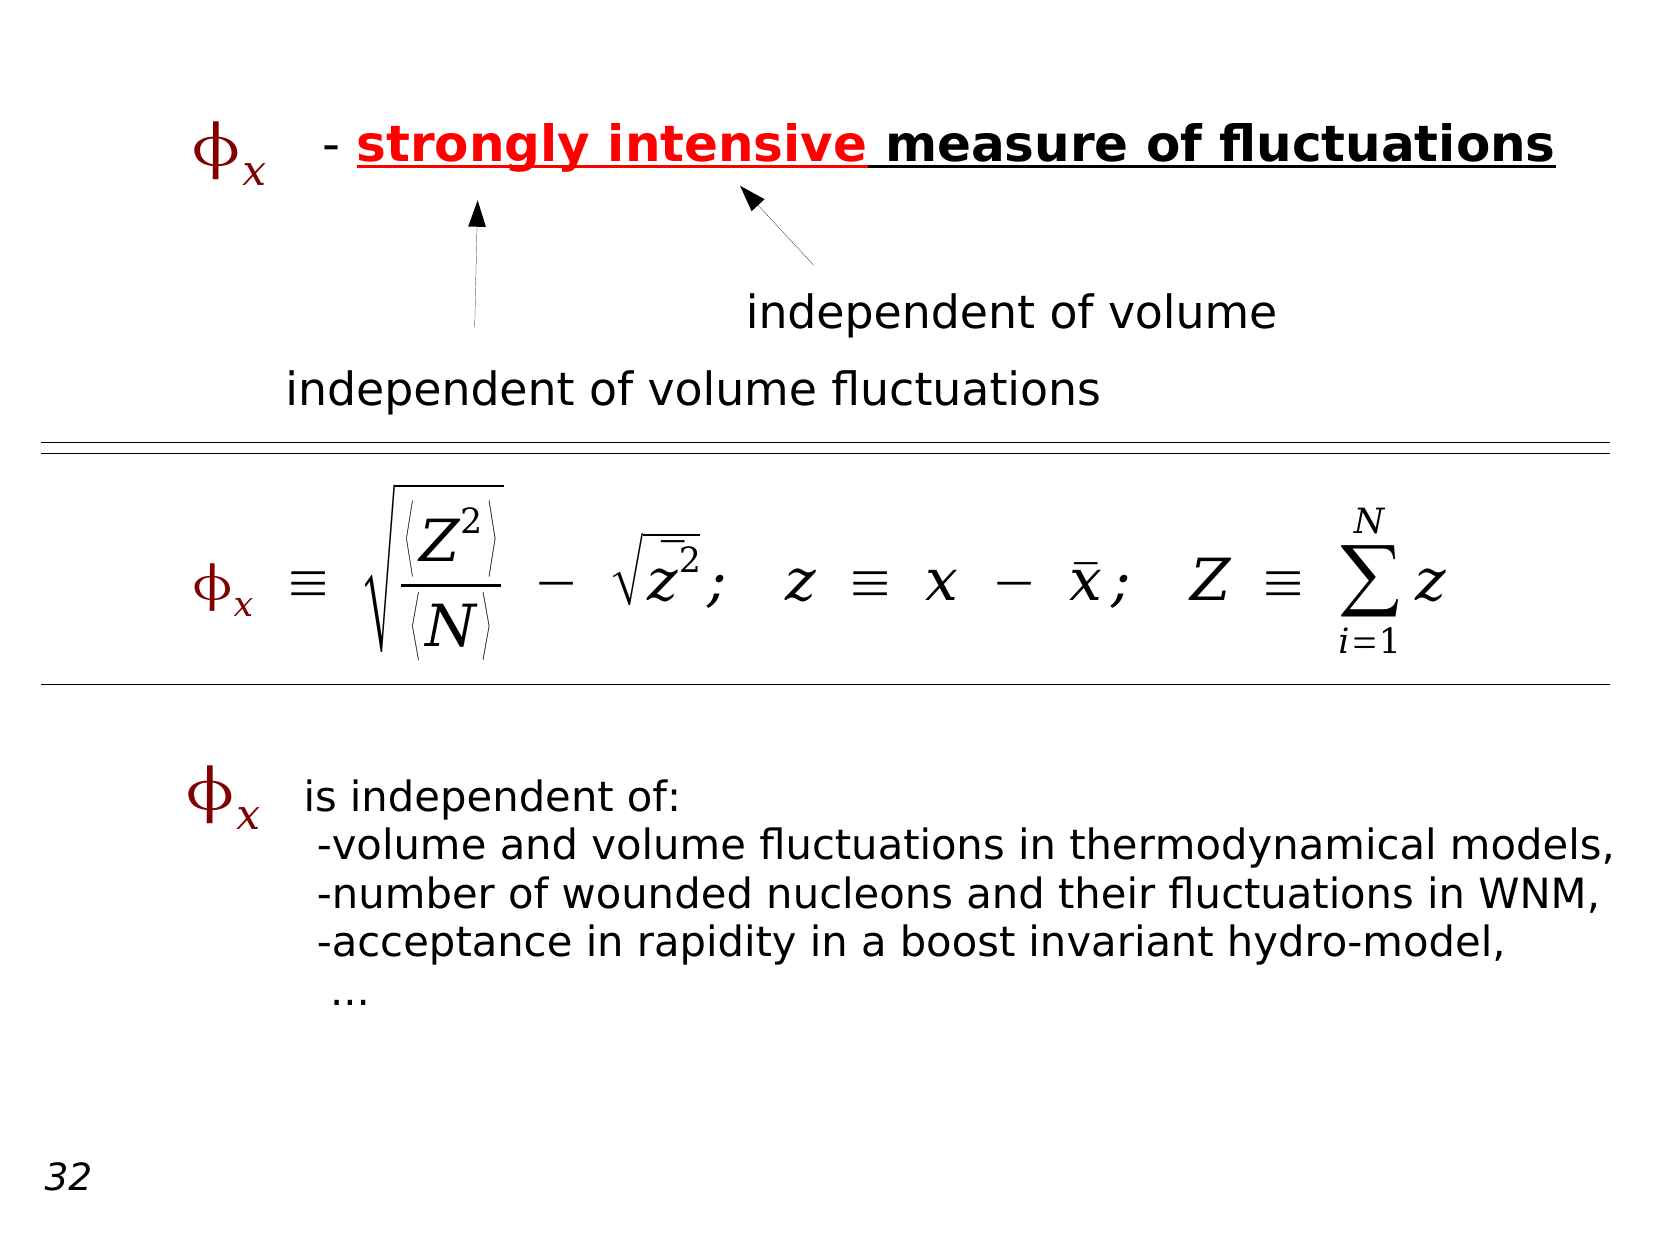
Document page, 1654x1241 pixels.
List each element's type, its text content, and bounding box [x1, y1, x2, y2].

chart [185, 482, 1452, 664]
text_box independent of volume [745, 285, 1280, 340]
chart [184, 101, 273, 195]
chart [178, 744, 267, 839]
text_box is independent of: -volume and volume fluctuations in thermodynamical models, -number of wounded nucleons and their fluctuations in WNM, -acceptance in rapidity in a boost invariant hydro-model, ... [303, 772, 1614, 1015]
text_box - strongly intensive measure of fluctuations [306, 114, 1562, 174]
text_box independent of volume fluctuations [285, 362, 1102, 416]
